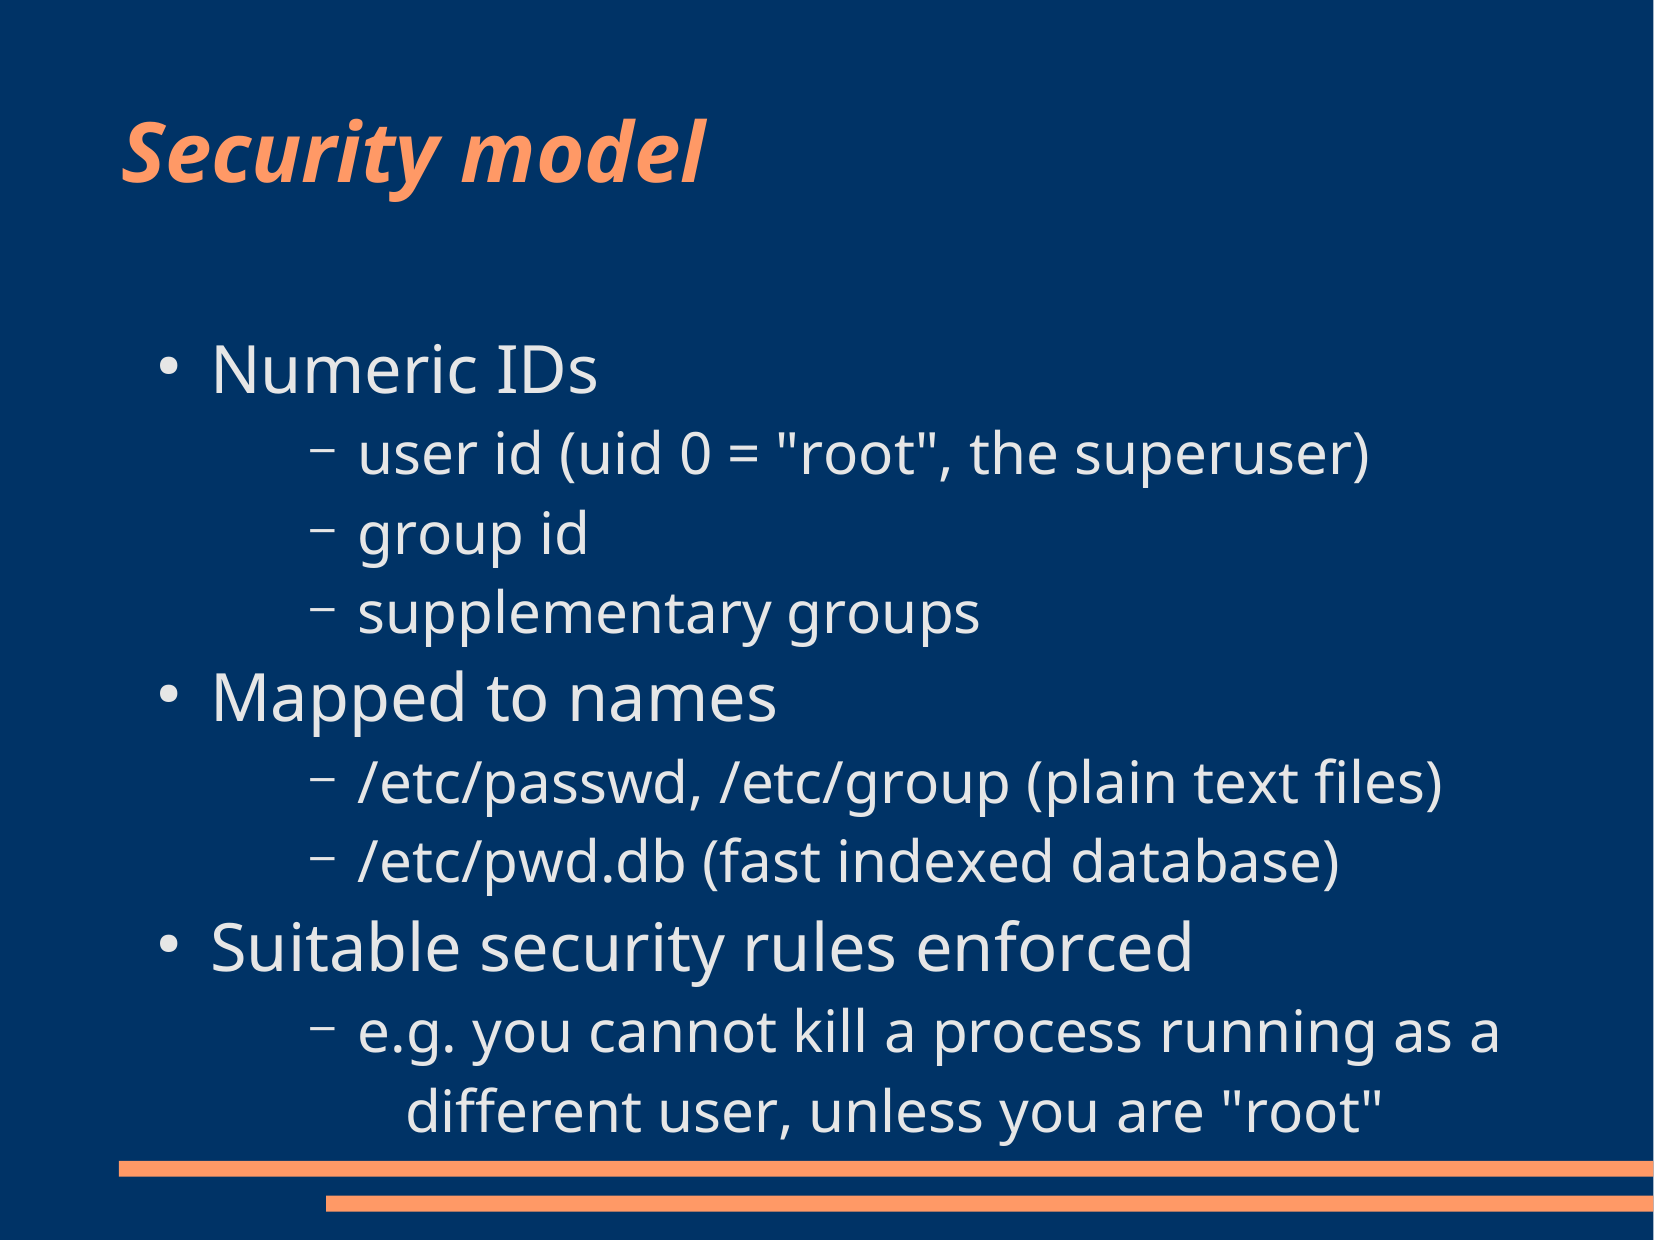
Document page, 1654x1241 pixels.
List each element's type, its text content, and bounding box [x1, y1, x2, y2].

list Numeric IDs user id (uid 0 = "root", the superuser) group id supplementary groups Mapped to names /etc/passwd, /etc/group (plain text files) /etc/pwd.db (fast indexed database) Suitable security rules enforced e.g. you cannot kill a process running as a different user, unless you are "root" [121, 322, 1561, 1132]
title Security model [121, 46, 1534, 254]
